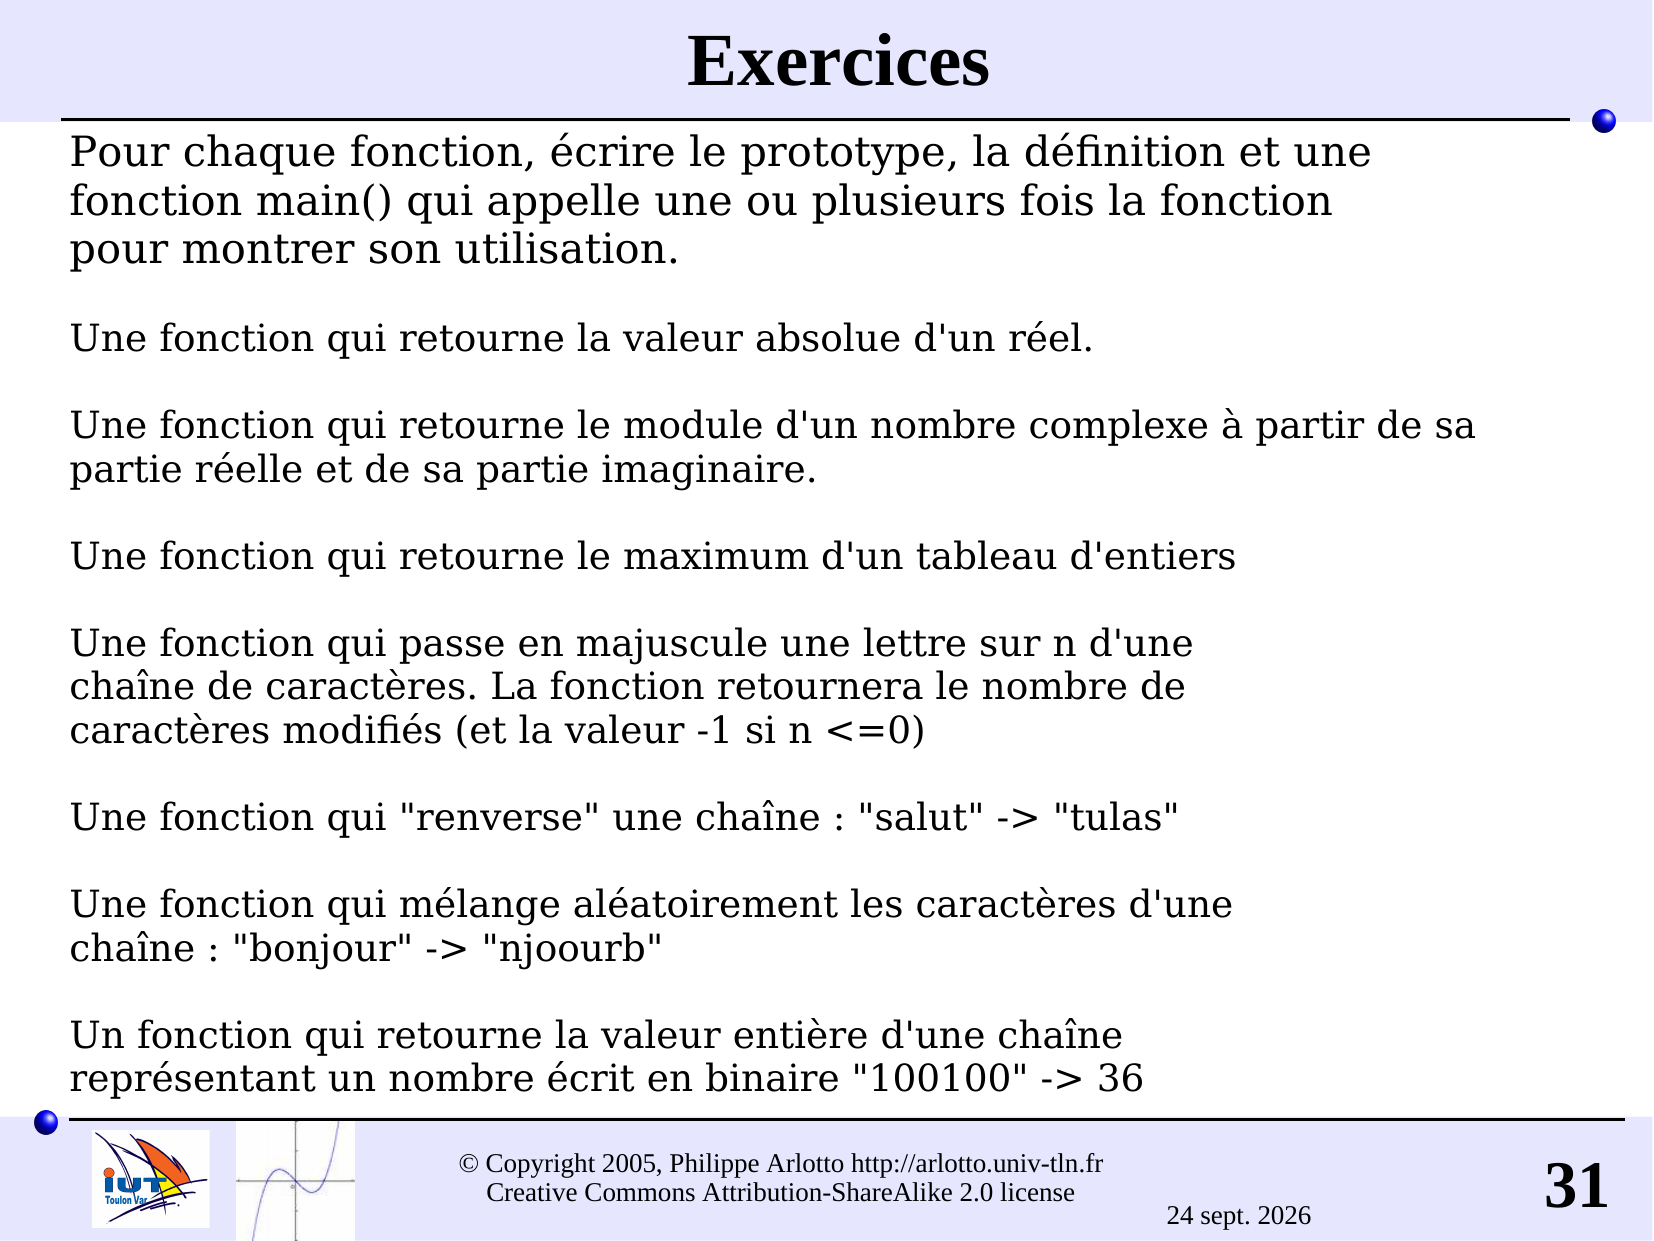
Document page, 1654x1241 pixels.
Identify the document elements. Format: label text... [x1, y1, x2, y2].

title Exercices [95, 14, 1585, 107]
text_box Pour chaque fonction, écrire le prototype, la définition et une fonction main() qui appelle une ou plusieurs fois la fonction pour montrer son utilisation. Une fonction qui retourne la valeur absolue d'un réel. Une fonction qui retourne le module d'un nombre complexe à partir de sa partie réelle et de sa partie imaginaire. Une fonction qui retourne le maximum d'un tableau d'entiers Une fonction qui passe en majuscule une lettre sur n d'une chaîne de caractères. La fonction retournera le nombre de caractères modifiés (et la valeur -1 si n <=0) Une fonction qui "renverse" une chaîne : "salut" -> "tulas" Une fonction qui mélange aléatoirement les caractères d'une chaîne : "bonjour" -> "njoourb" Un fonction qui retourne la valeur entière d'une chaîne représentant un nombre écrit en binaire "100100" -> 36 [69, 128, 1478, 1101]
picture [236, 1121, 355, 1241]
